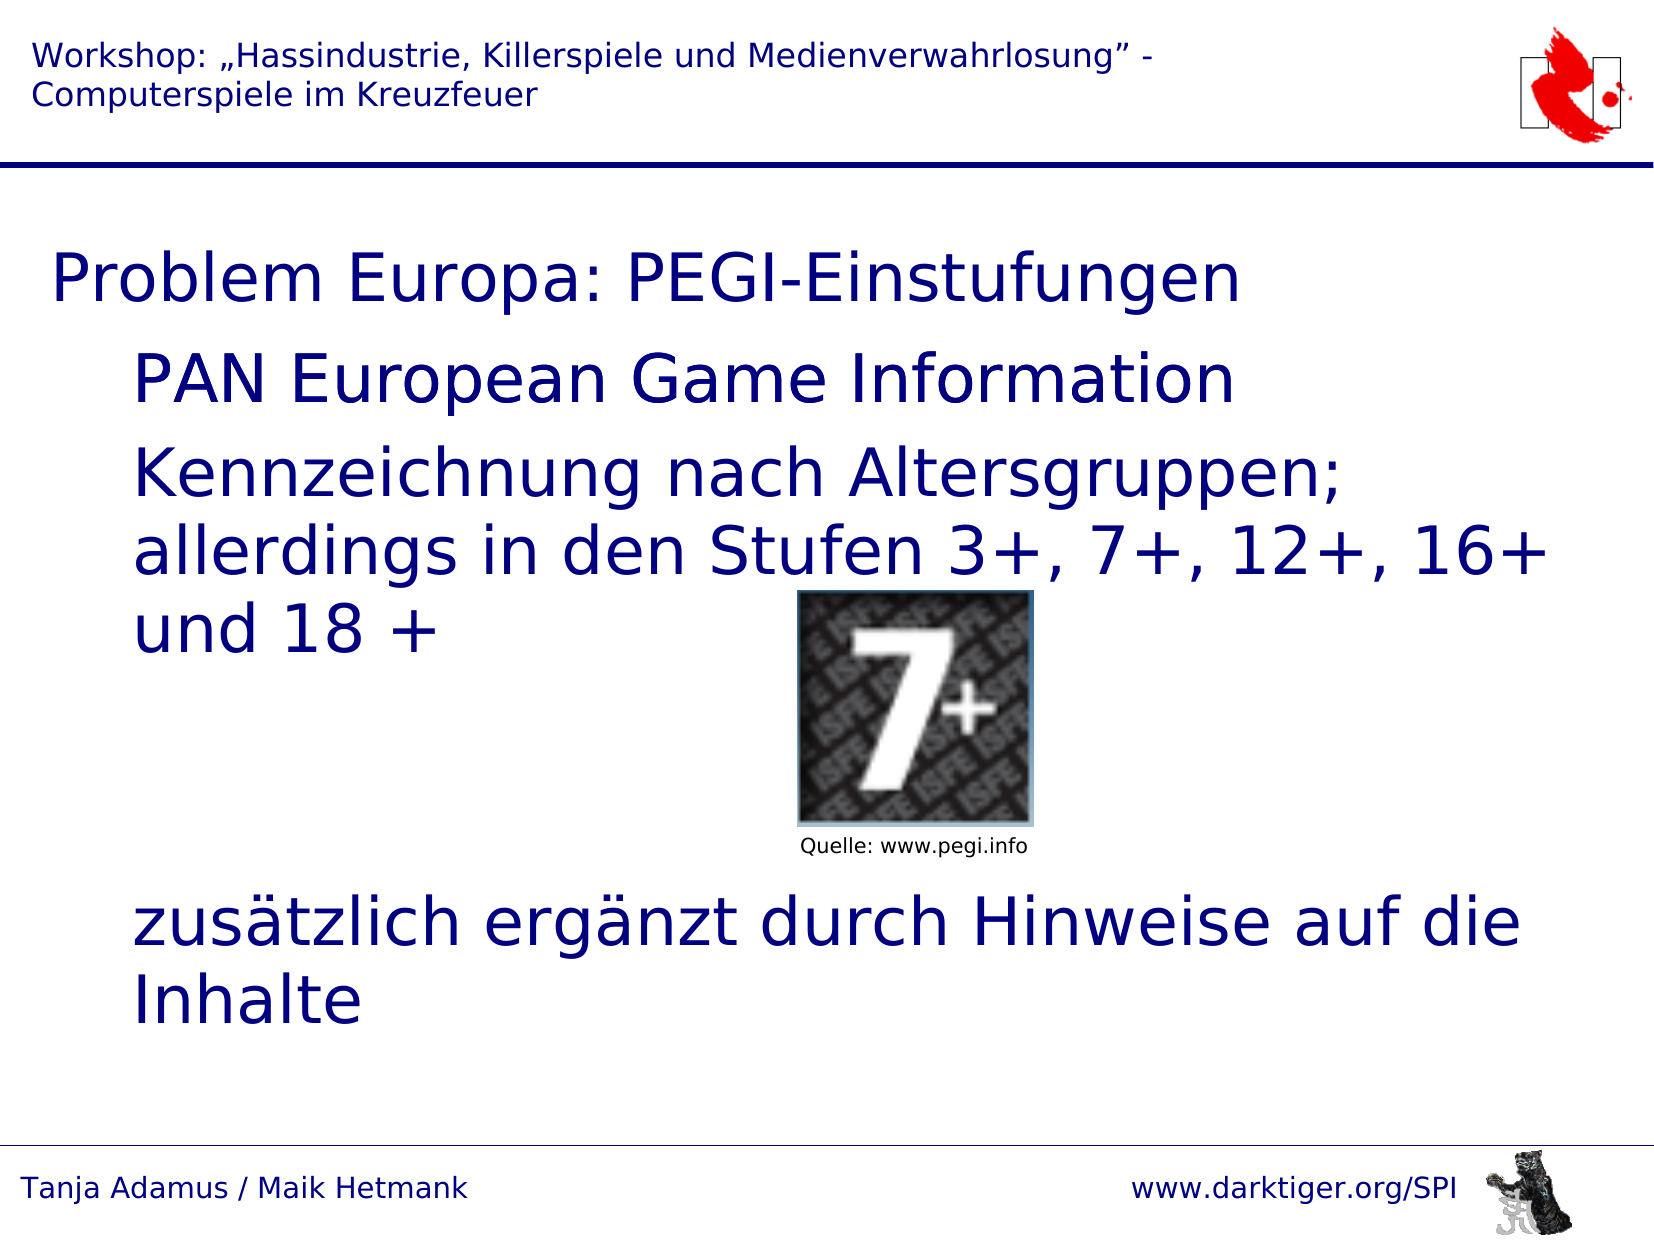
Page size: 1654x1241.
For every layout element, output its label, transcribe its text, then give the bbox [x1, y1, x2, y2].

text_box zusätzlich ergänzt durch Hinweise auf die Inhalte [118, 875, 1625, 1047]
picture [1486, 1150, 1572, 1235]
text_box Problem Europa: PEGI-Einstufungen [35, 232, 1565, 325]
text_box Quelle: www.pegi.info [785, 826, 1044, 866]
picture [1503, 16, 1632, 148]
text_box Workshop: „Hassindustrie, Killerspiele und Medienverwahrlosung” - Computerspiele im Kreuzfeuer [16, 29, 1418, 178]
text_box PAN European Game Information [118, 332, 1625, 426]
picture [797, 590, 1034, 826]
text_box Kennzeichnung nach Altersgruppen; allerdings in den Stufen 3+, 7+, 12+, 16+ und 18 + [118, 427, 1625, 676]
